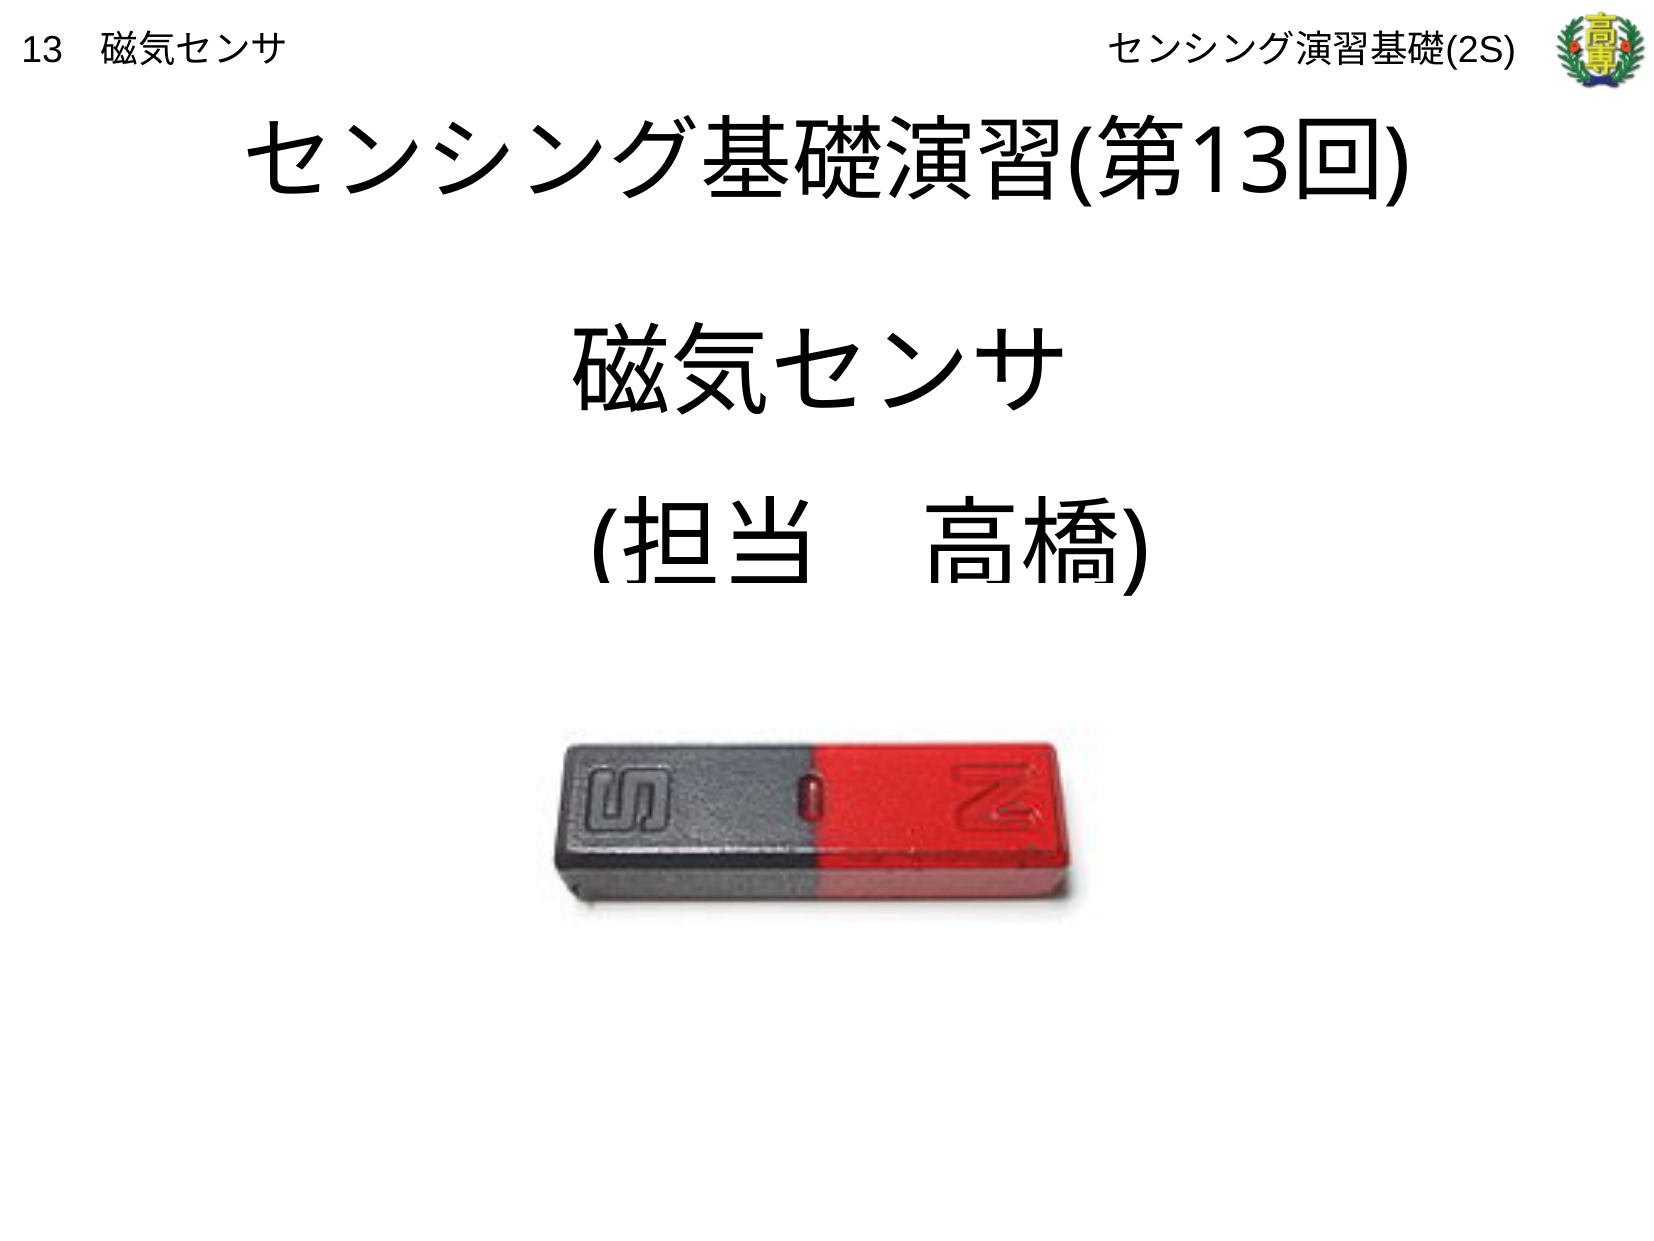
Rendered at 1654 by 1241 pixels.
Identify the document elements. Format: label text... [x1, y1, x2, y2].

title センシング基礎演習(第13回) [82, 49, 1571, 257]
text_box センシング演習基礎(2S) [1077, 11, 1531, 75]
picture [1553, 2, 1650, 99]
list 磁気センサ (担当 高橋) [11, 290, 1630, 535]
text_box 13 磁気センサ [6, 11, 923, 75]
picture [513, 583, 1122, 1040]
